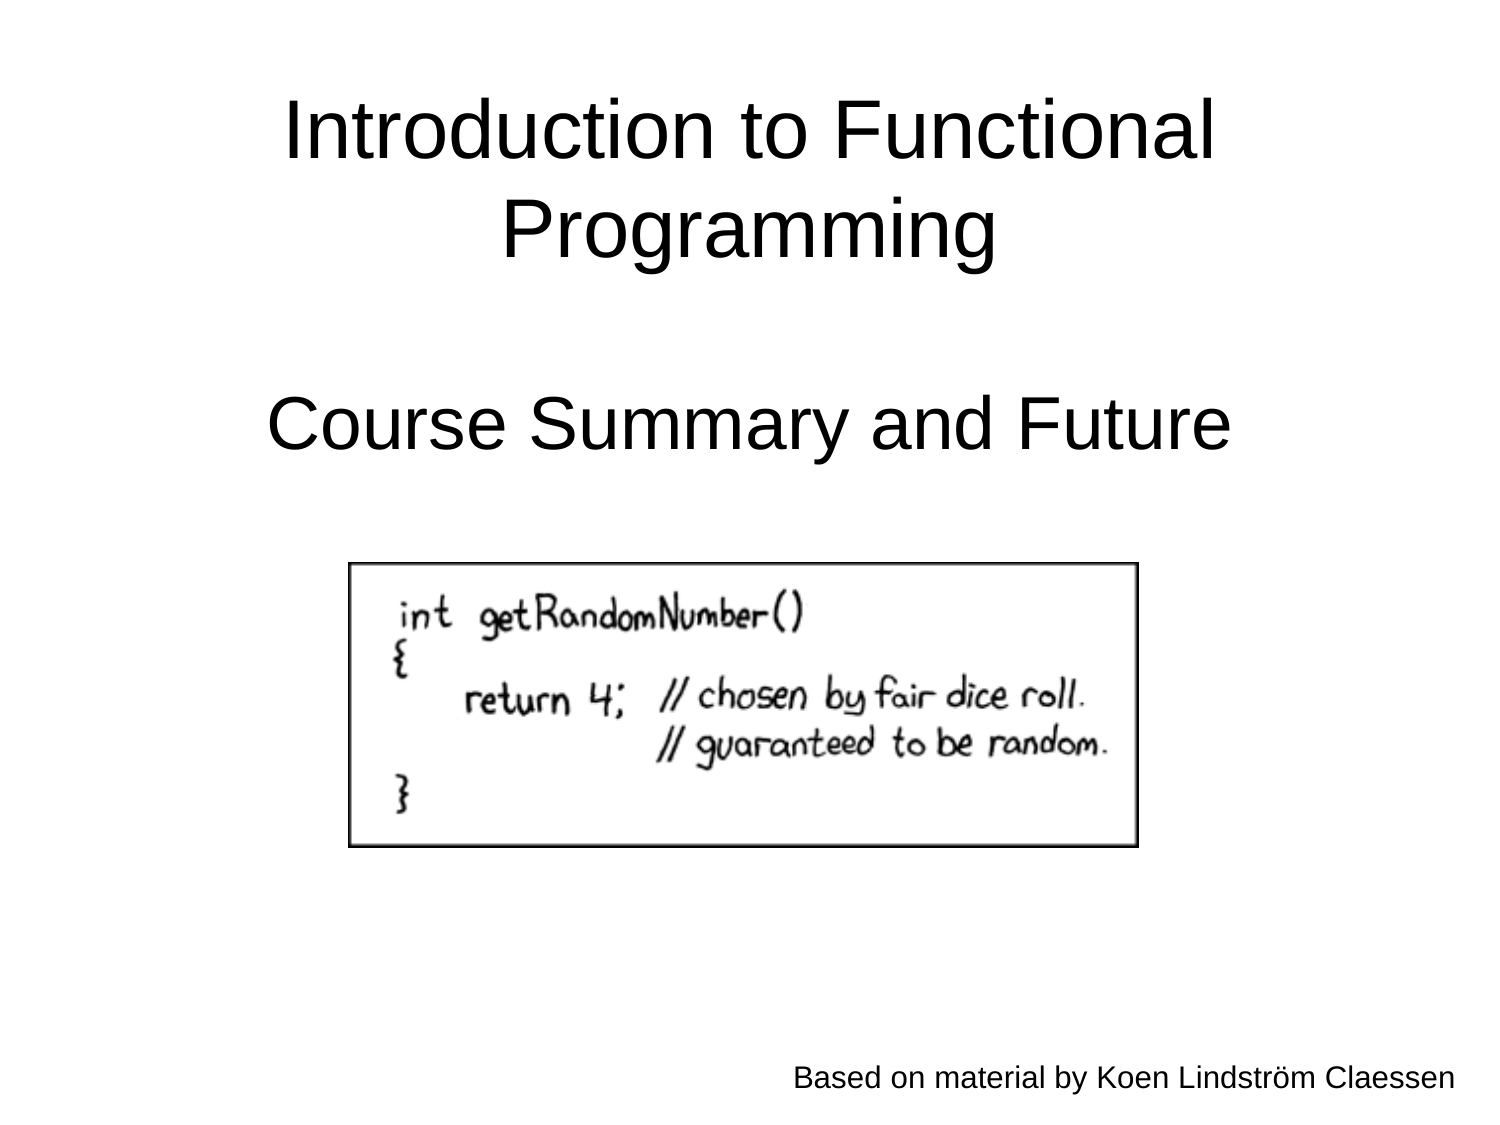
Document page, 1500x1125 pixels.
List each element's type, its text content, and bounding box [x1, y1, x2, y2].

title Introduction to Functional Programming Course Summary and Future [112, 66, 1388, 473]
picture [348, 562, 1139, 848]
subtitle Based on material by Koen Lindström Claessen [750, 1050, 1500, 1103]
